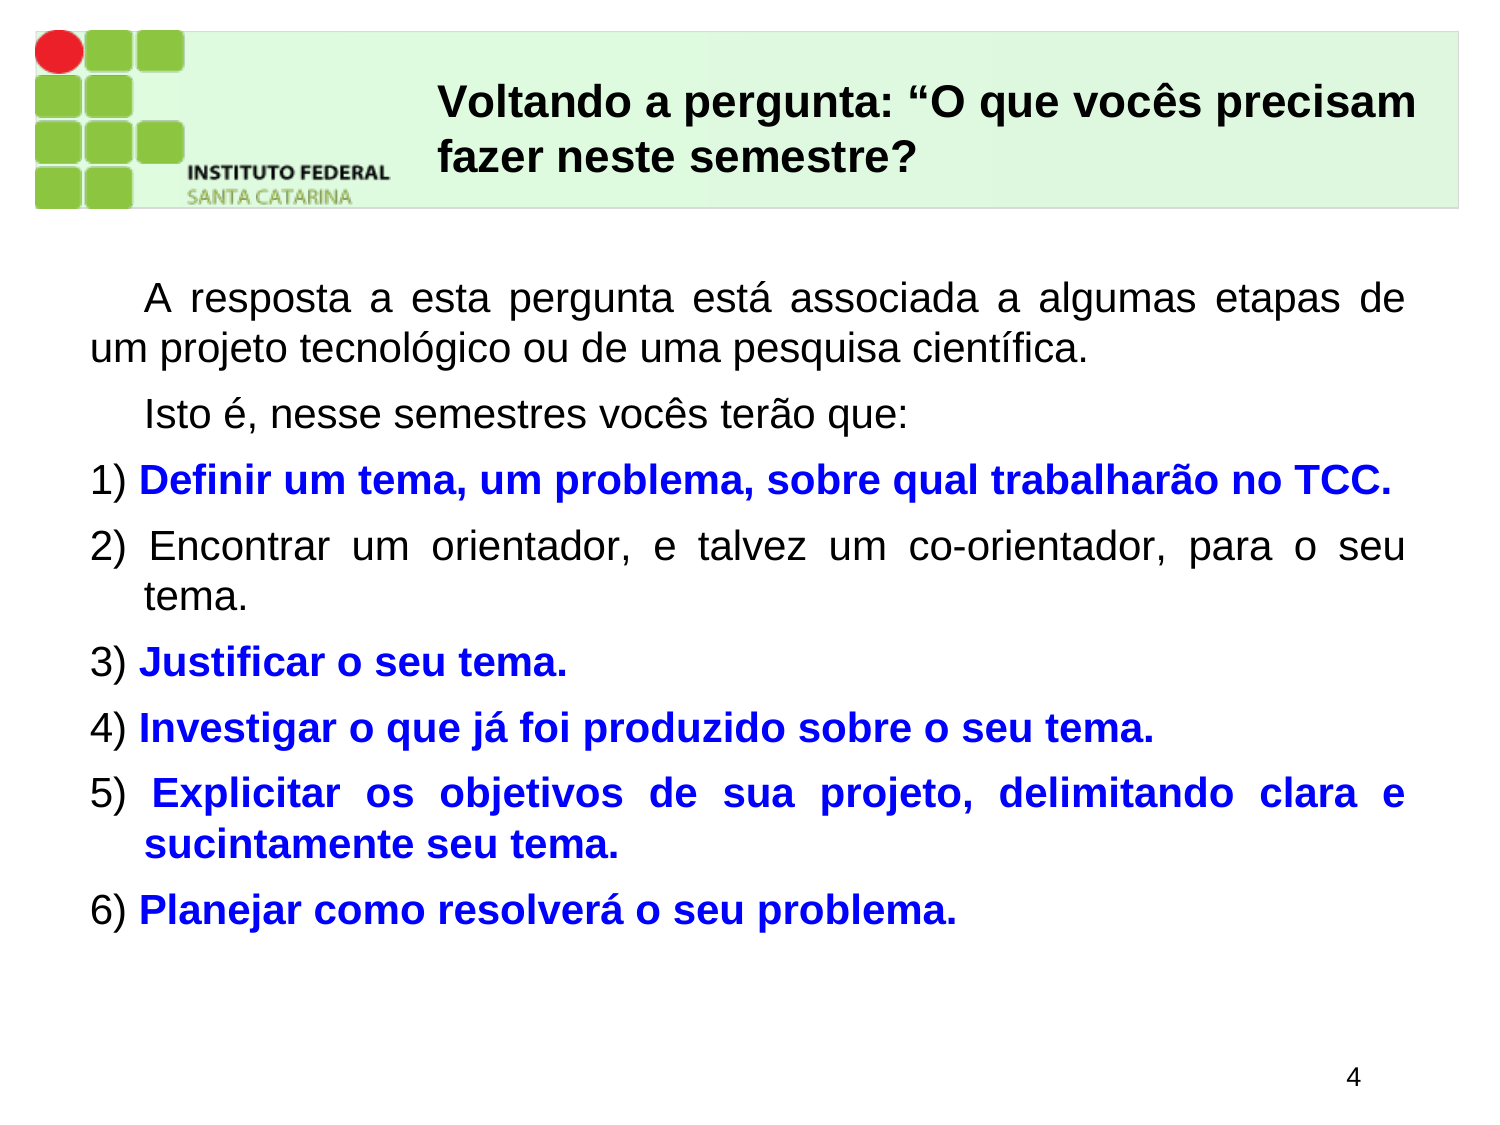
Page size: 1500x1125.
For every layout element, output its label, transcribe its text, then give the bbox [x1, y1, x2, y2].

title Voltando a pergunta: “O que vocês precisam fazer neste semestre? [437, 44, 1421, 209]
picture [35, 30, 391, 209]
list A resposta a esta pergunta está associada a algumas etapas de um projeto tecnológico ou de uma pesquisa científica. Isto é, nesse semestres vocês terão que: 1) Definir um tema, um problema, sobre qual trabalharão no TCC. 2) Encontrar um orientador, e talvez um co-orientador, para o seu tema. 3) Justificar o seu tema. 4) Investigar o que já foi produzido sobre o seu tema. 5) Explicitar os objetivos de sua projeto, delimitando clara e sucintamente seu tema. 6) Planejar como resolverá o seu problema. [74, 262, 1421, 981]
